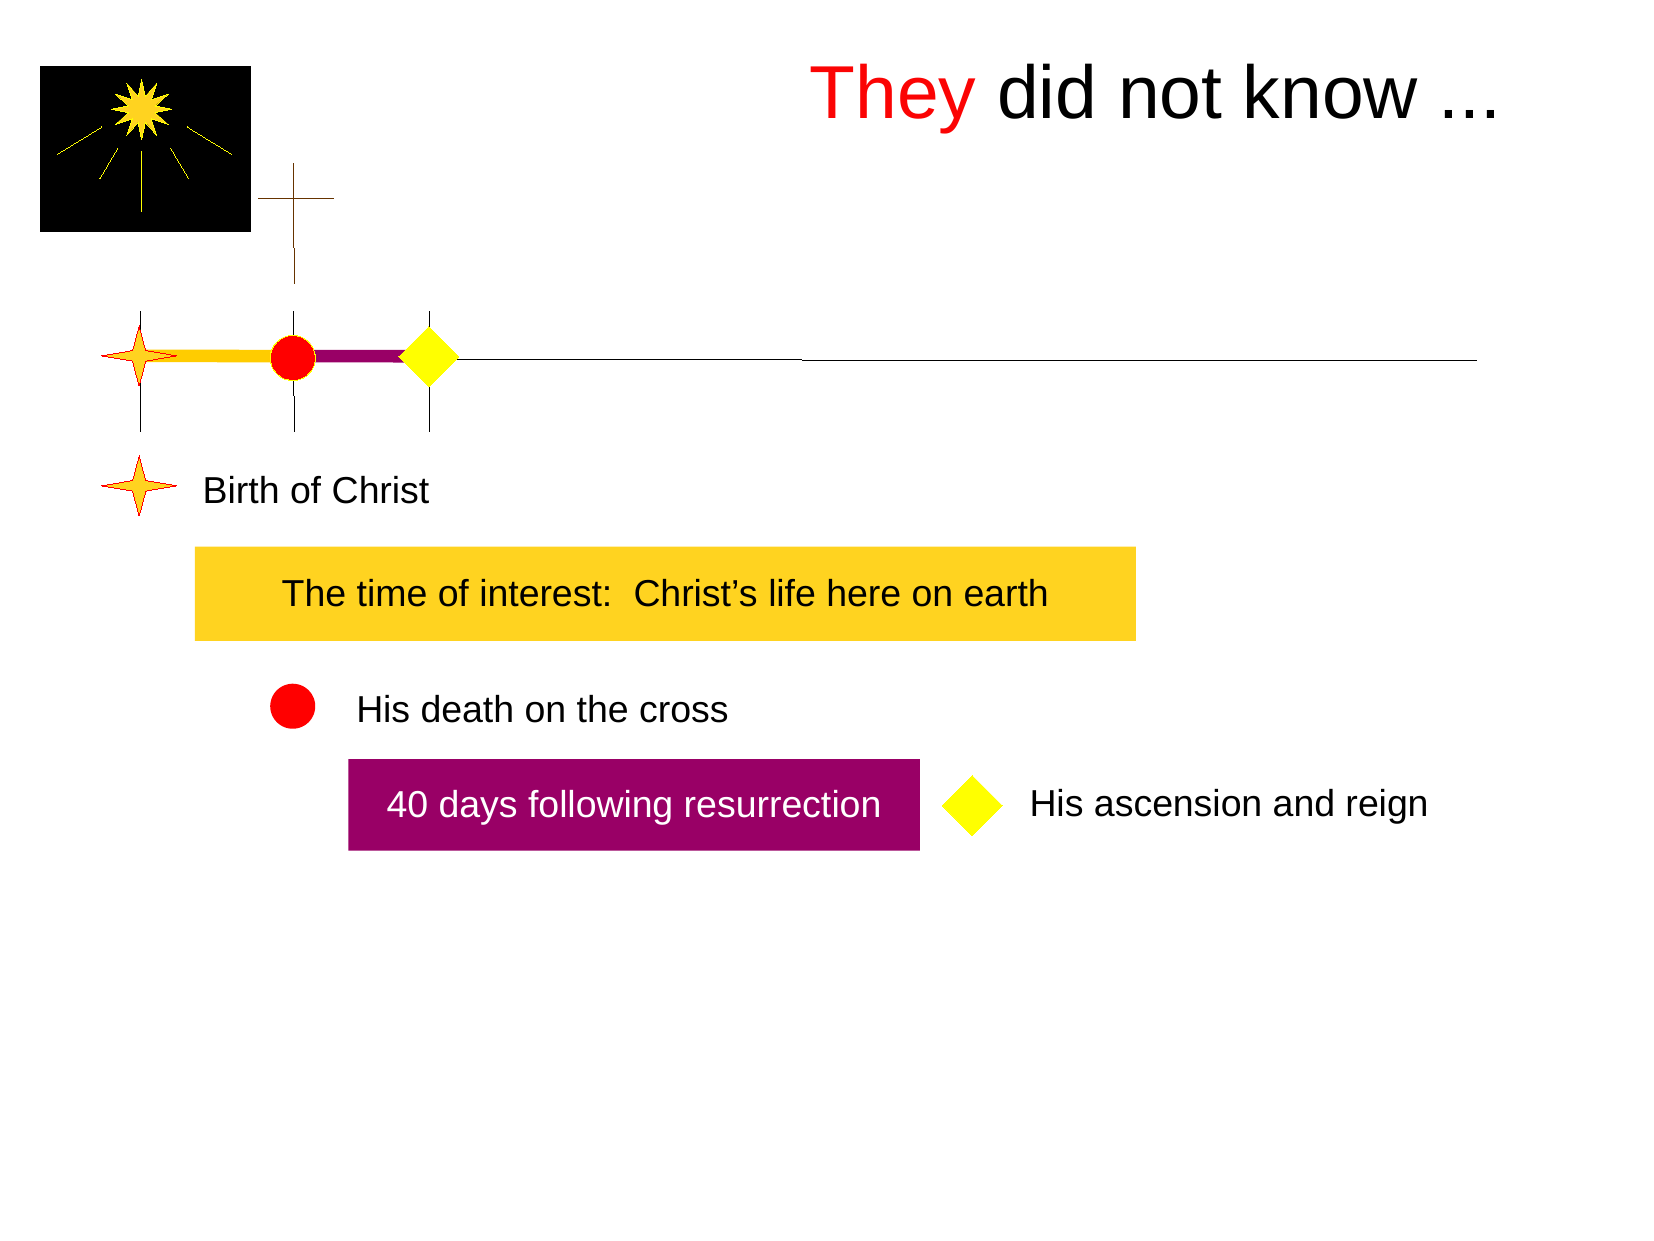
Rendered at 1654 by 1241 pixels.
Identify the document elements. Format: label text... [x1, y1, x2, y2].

text_box His death on the cross [341, 680, 774, 738]
text_box [270, 683, 316, 729]
text_box The time of interest: Christ’s life here on earth [194, 546, 1136, 641]
text_box [270, 335, 316, 381]
text_box [40, 66, 251, 232]
text_box [398, 326, 459, 387]
text_box [942, 775, 1003, 836]
text_box Birth of Christ [188, 462, 496, 520]
text_box 40 days following resurrection [348, 759, 920, 851]
text_box [101, 455, 177, 516]
text_box They did not know ... [681, 42, 1630, 142]
text_box His ascension and reign [1014, 775, 1476, 833]
text_box [101, 325, 177, 386]
